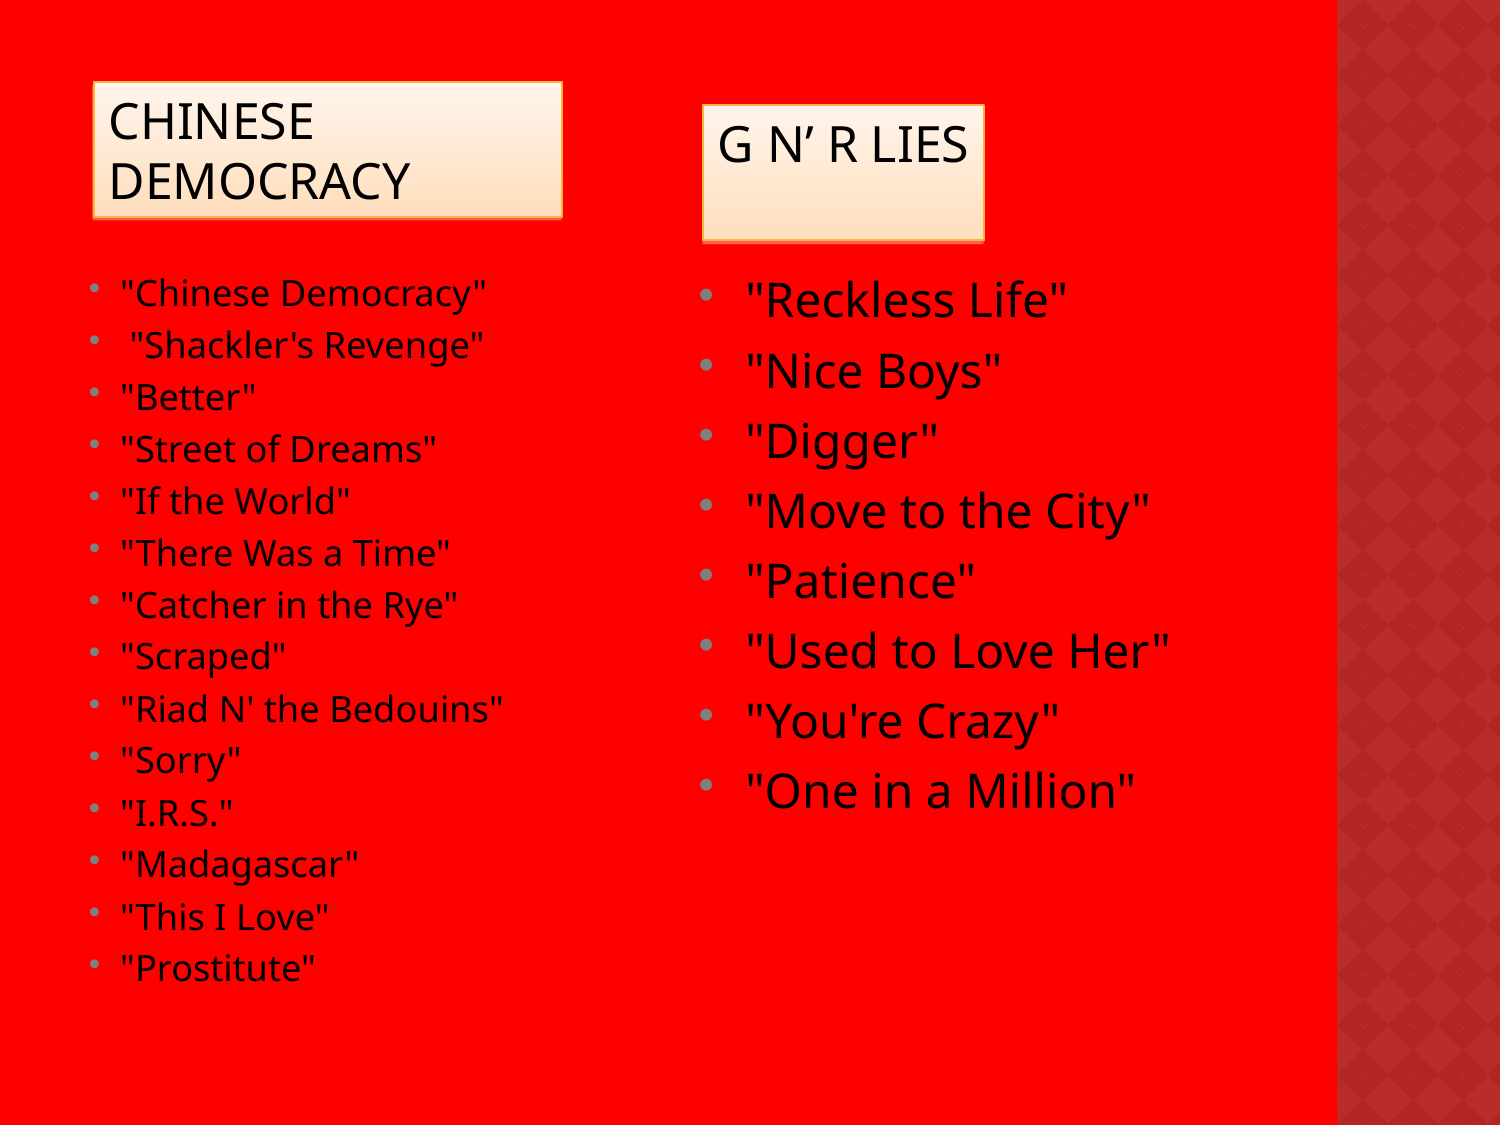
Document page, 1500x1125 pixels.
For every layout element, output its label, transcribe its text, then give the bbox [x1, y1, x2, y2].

text_box G N’ R LIES [703, 105, 985, 241]
text_box CHINESE DEMOCRACY [93, 81, 563, 217]
list "Reckless Life" "Nice Boys" "Digger" "Move to the City" "Patience" "Used to Love Her" "You're Crazy" "One in a Million" [685, 262, 1263, 1005]
list "Chinese Democracy" "Shackler's Revenge" "Better" "Street of Dreams" "If the World" "There Was a Time" "Catcher in the Rye" "Scraped" "Riad N' the Bedouins" "Sorry" "I.R.S." "Madagascar" "This I Love" "Prostitute" [75, 262, 653, 1005]
